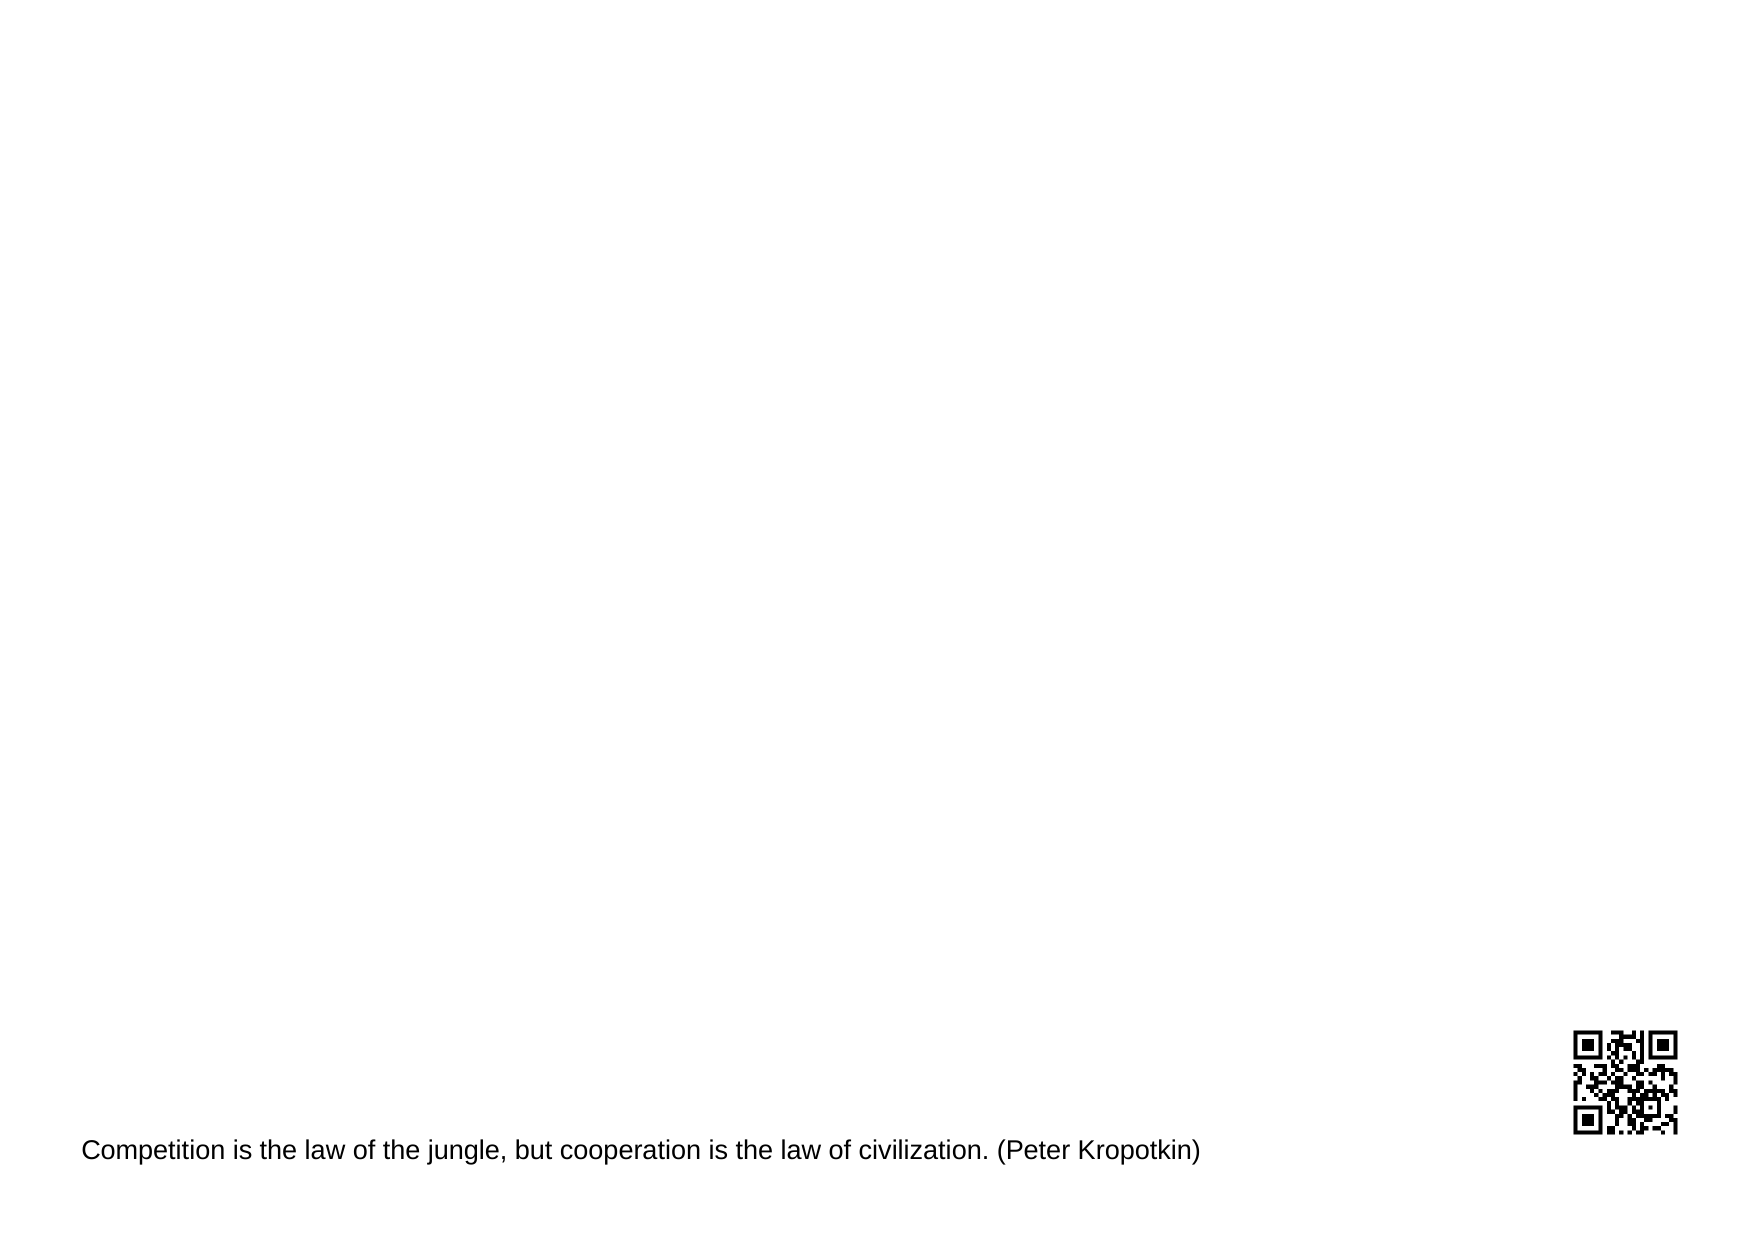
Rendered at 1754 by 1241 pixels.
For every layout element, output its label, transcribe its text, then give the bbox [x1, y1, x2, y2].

title Competition is the law of the jungle, but cooperation is the law of civilization. (Peter Kropotkin) [81, 1110, 1548, 1166]
picture [1566, 1023, 1685, 1142]
